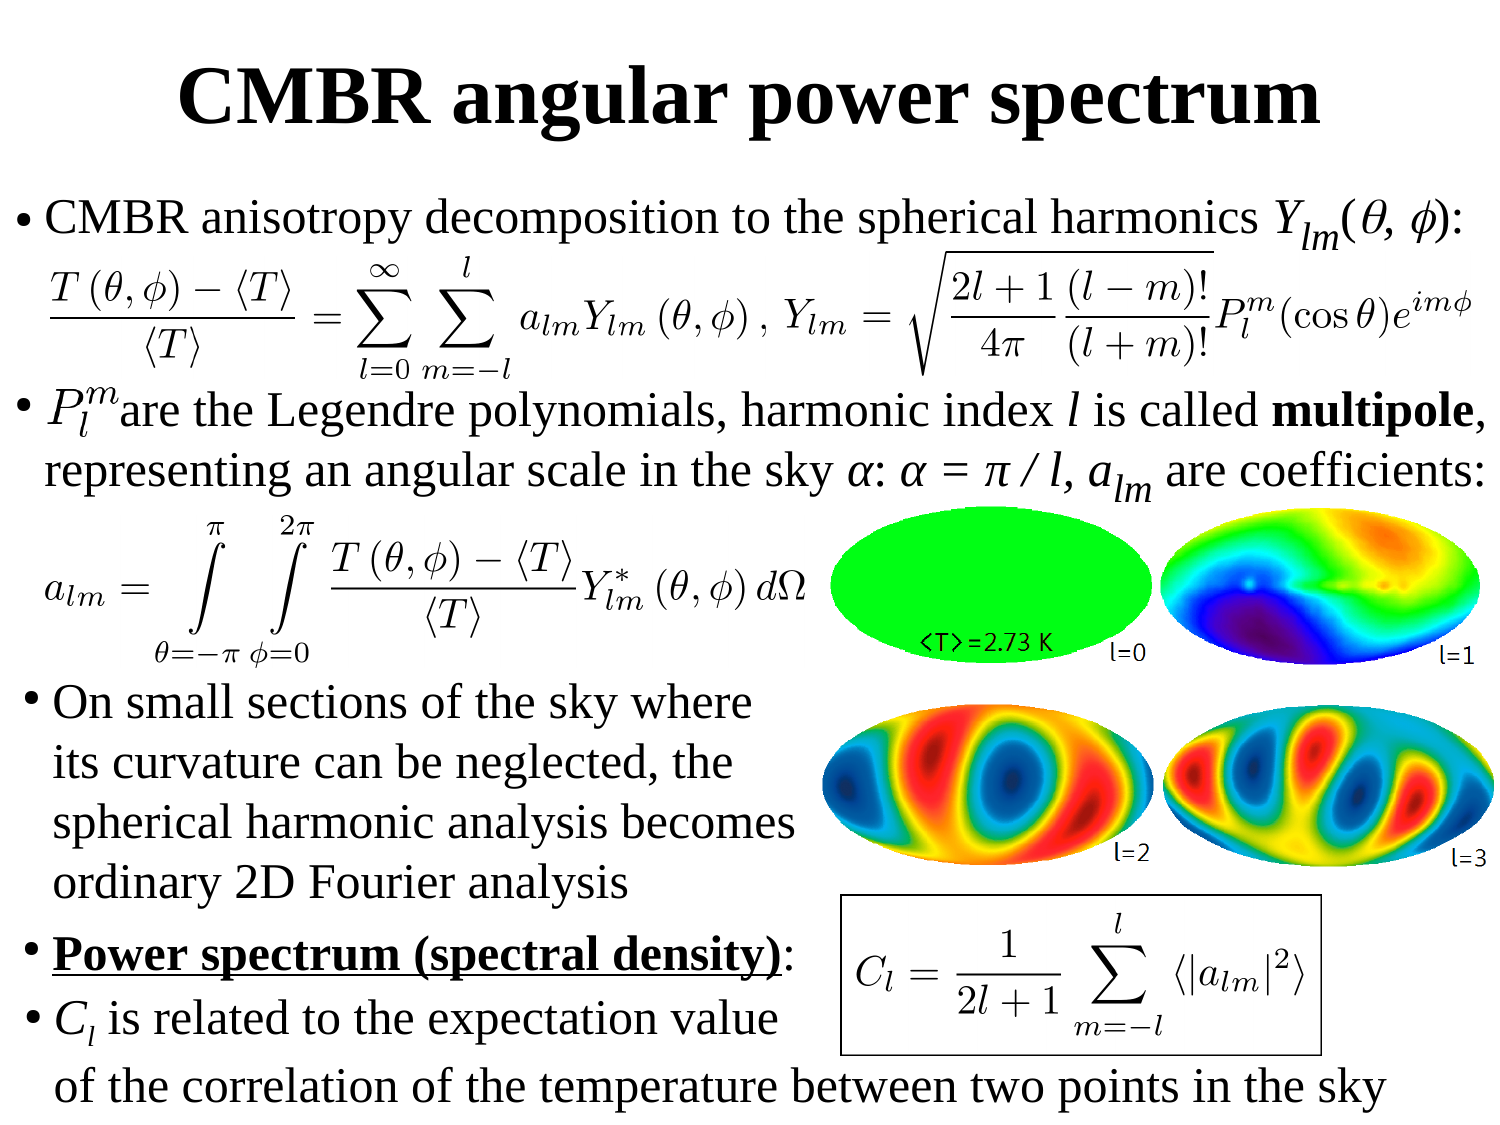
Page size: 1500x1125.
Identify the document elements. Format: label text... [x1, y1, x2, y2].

text_box Cl is related to the expectation value of the correlation of the temperature between two points in the sky [9, 976, 1486, 1120]
text_box CMBR anisotropy decomposition to the spherical harmonics Ylm(θ, ϕ): are the Legendre polynomials, harmonic index l is called multipole, representing an angular scale in the sky α: α = π / l, alm are coefficients: [0, 176, 1500, 519]
picture [784, 251, 1471, 376]
title CMBR angular power spectrum [15, 36, 1486, 144]
text_box On small sections of the sky where its curvature can be neglected, the spherical harmonic analysis becomes ordinary 2D Fourier analysis Power spectrum (spectral density): [7, 661, 821, 989]
picture [840, 894, 1322, 1056]
picture [45, 515, 805, 668]
picture [47, 387, 119, 437]
picture [820, 519, 1498, 871]
